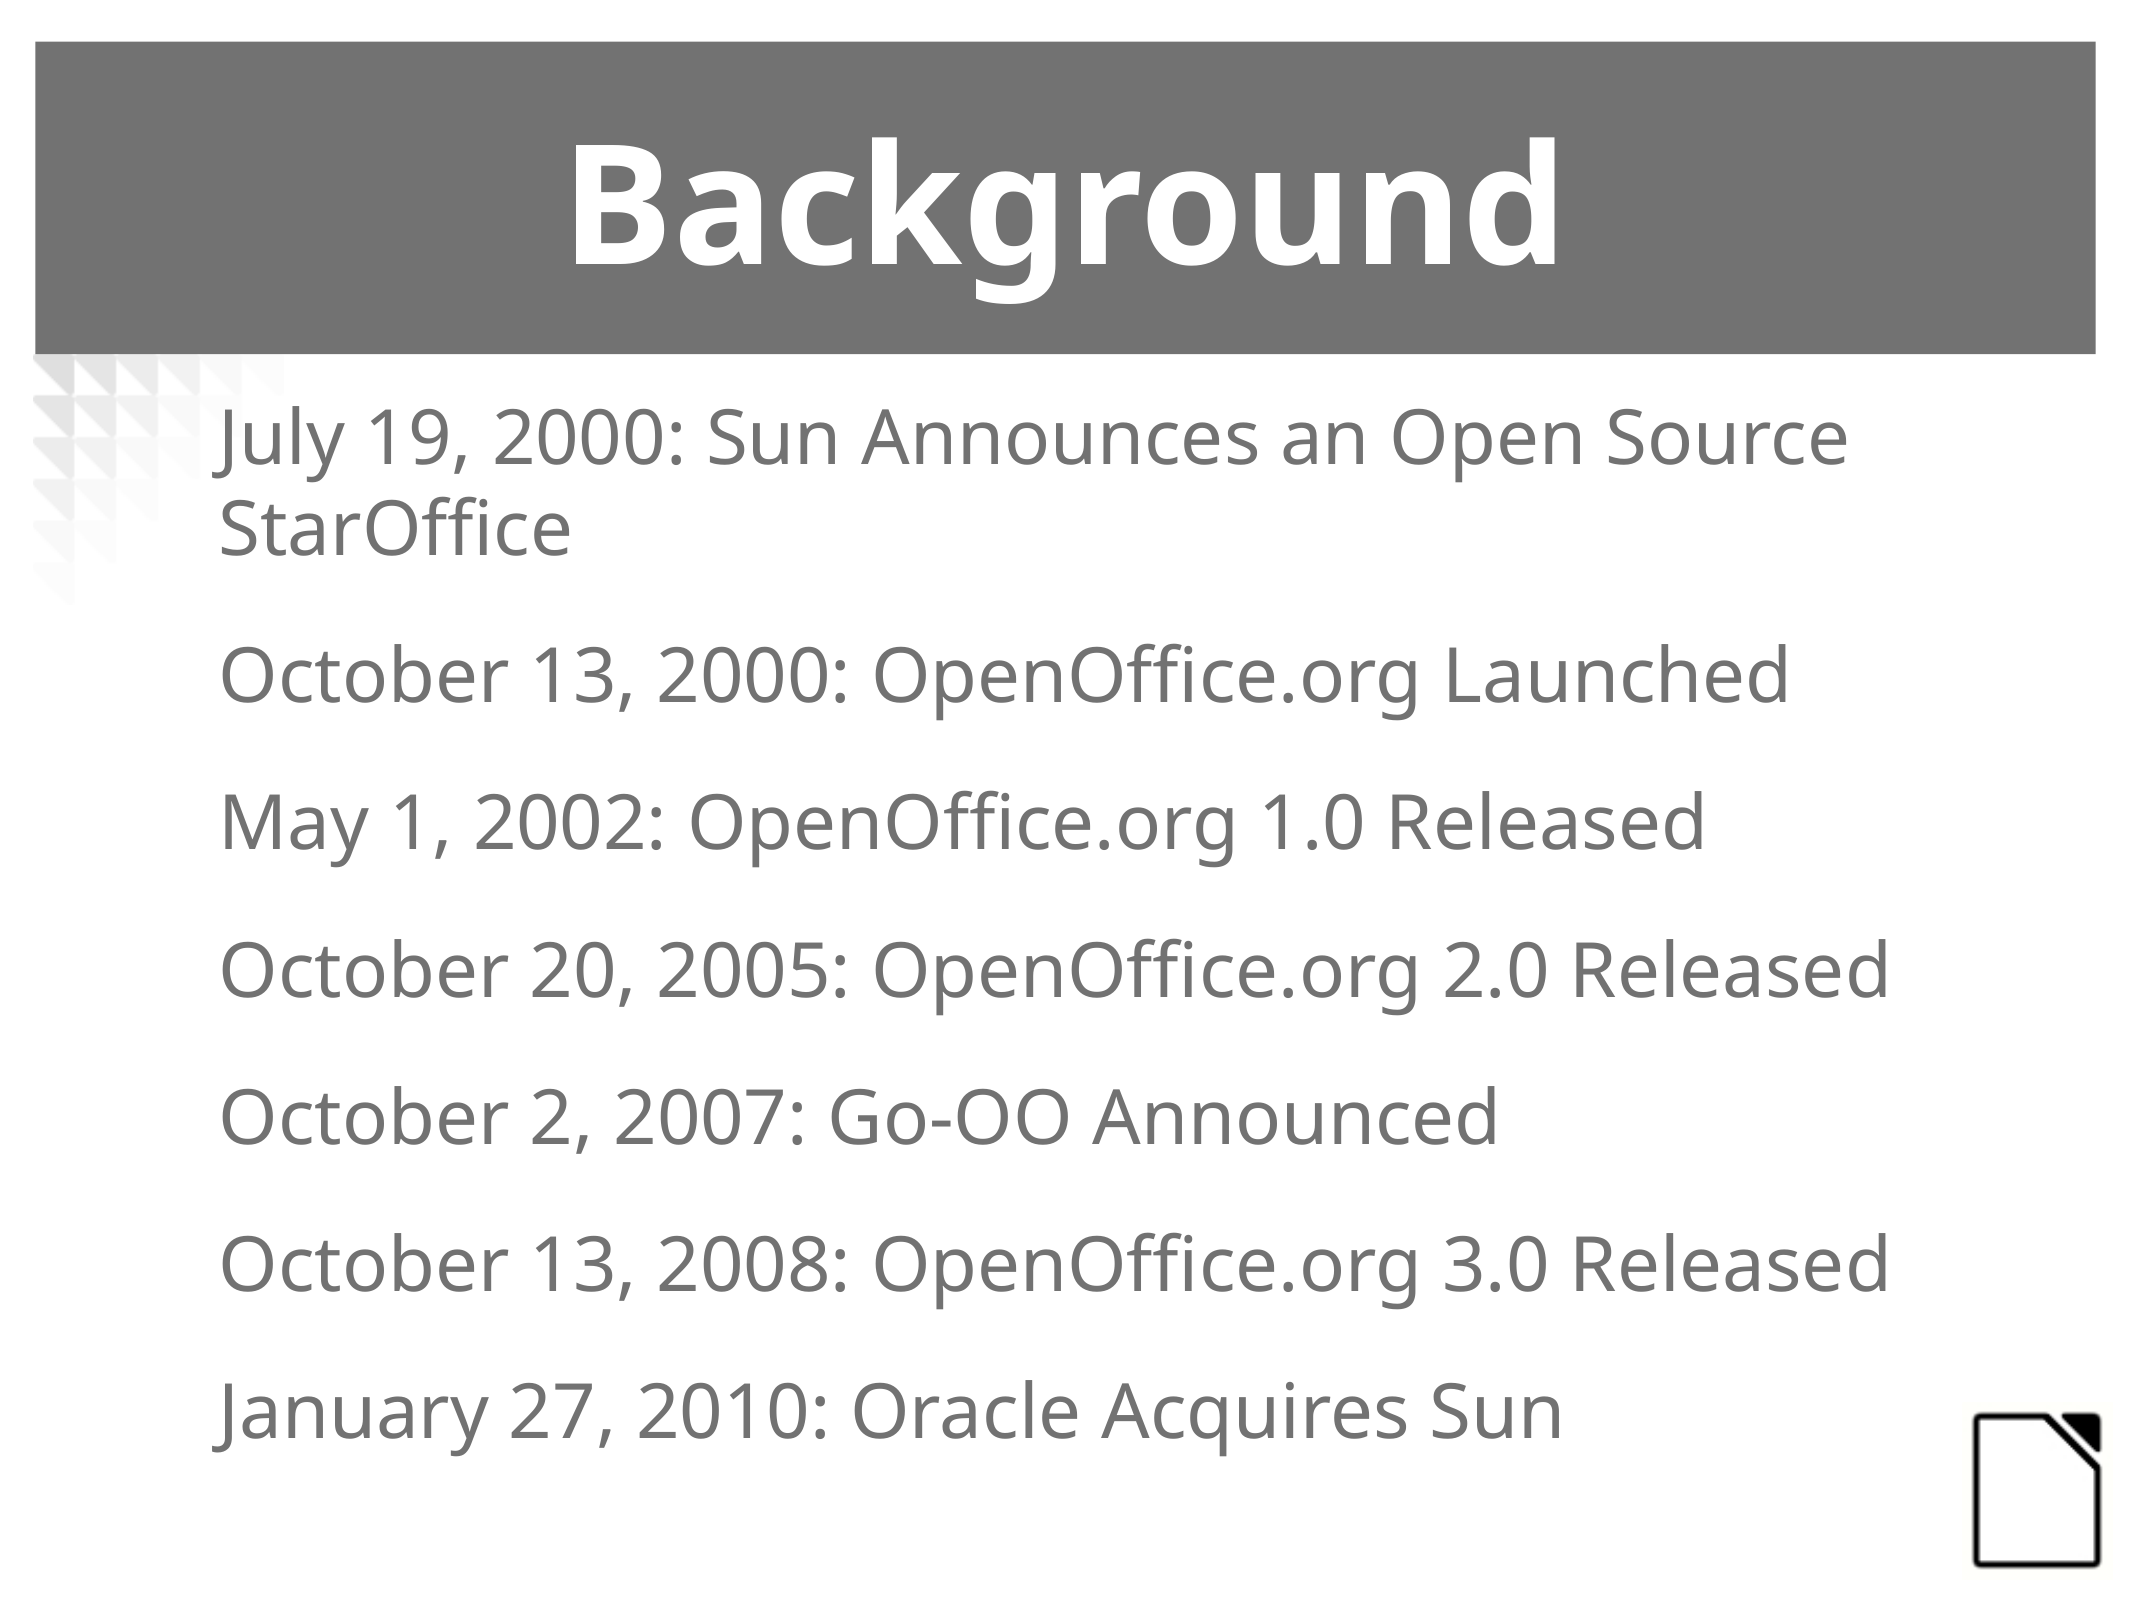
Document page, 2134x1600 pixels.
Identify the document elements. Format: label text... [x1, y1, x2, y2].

title Background [35, 41, 2096, 355]
picture [33, 354, 284, 605]
picture [1962, 1402, 2113, 1580]
list July 19, 2000: Sun Announces an Open Source StarOffice October 13, 2000: OpenOffice.org Launched May 1, 2002: OpenOffice.org 1.0 Released October 20, 2005: OpenOffice.org 2.0 Released October 2, 2007: Go-OO Announced October 13, 2008: OpenOffice.org 3.0 Released January 27, 2010: Oracle Acquires Sun [208, 375, 1925, 1467]
